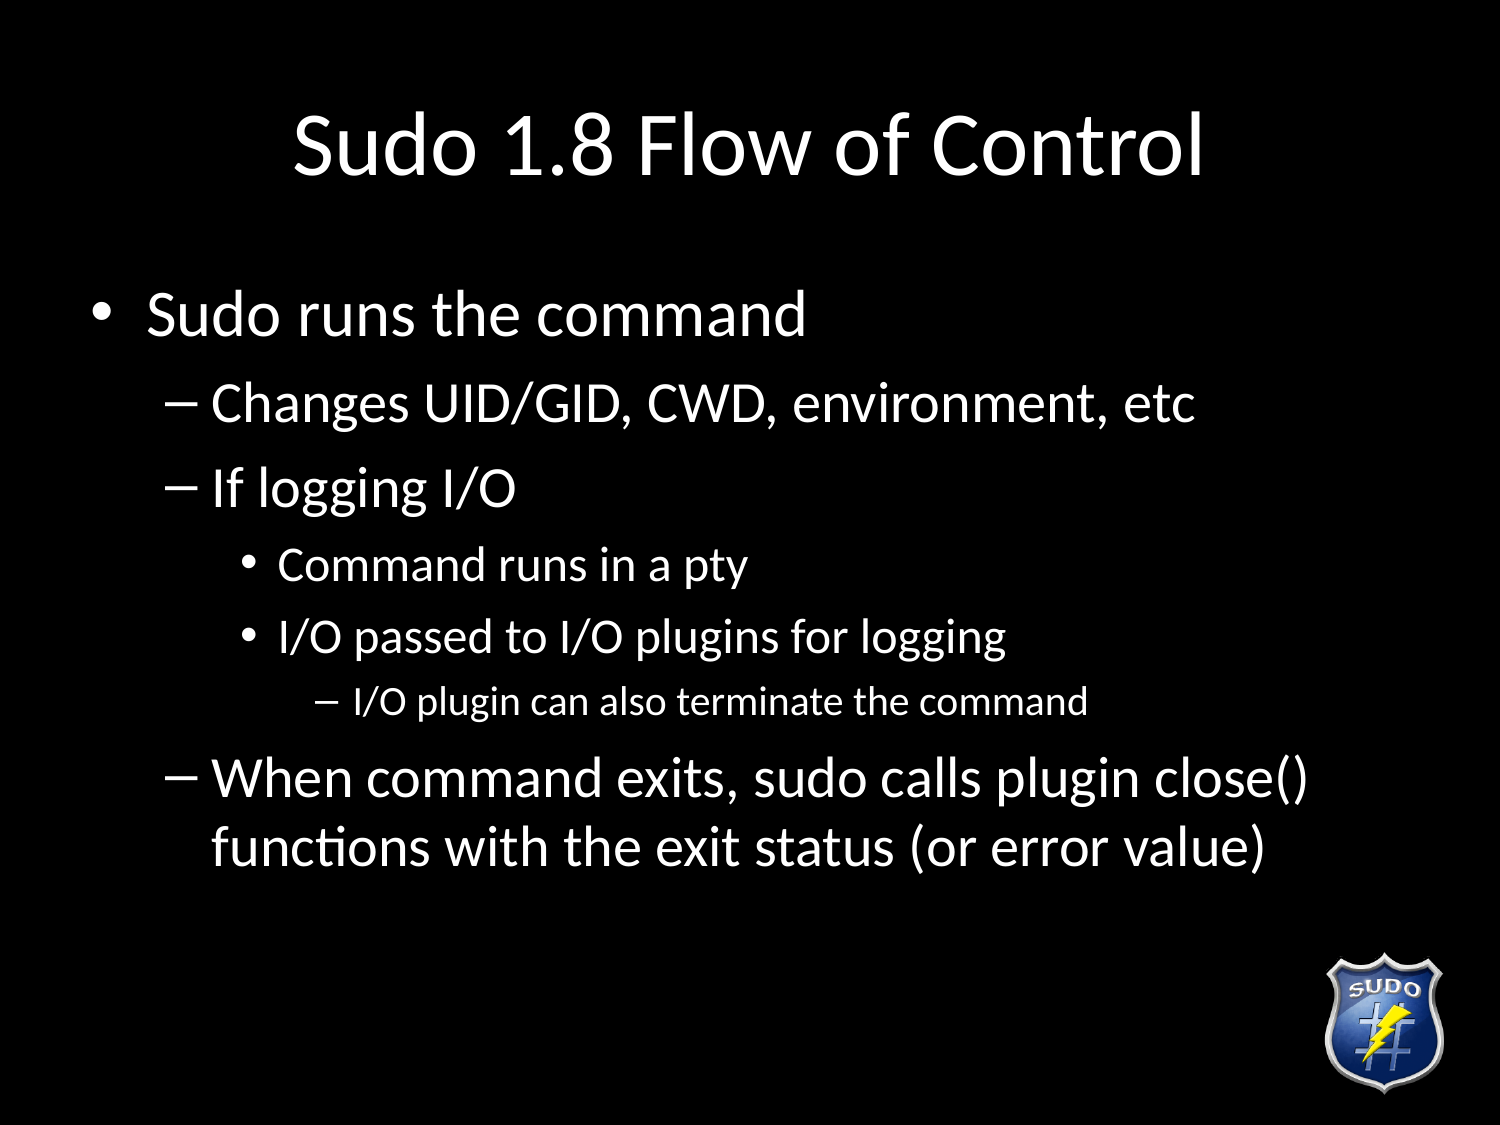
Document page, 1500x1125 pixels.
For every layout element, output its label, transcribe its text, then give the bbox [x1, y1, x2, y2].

list Sudo runs the command Changes UID/GID, CWD, environment, etc If logging I/O Command runs in a pty I/O passed to I/O plugins for logging I/O plugin can also terminate the command When command exits, sudo calls plugin close() functions with the exit status (or error value) [75, 262, 1426, 1005]
title Sudo 1.8 Flow of Control [75, 45, 1426, 233]
picture [1315, 949, 1453, 1103]
